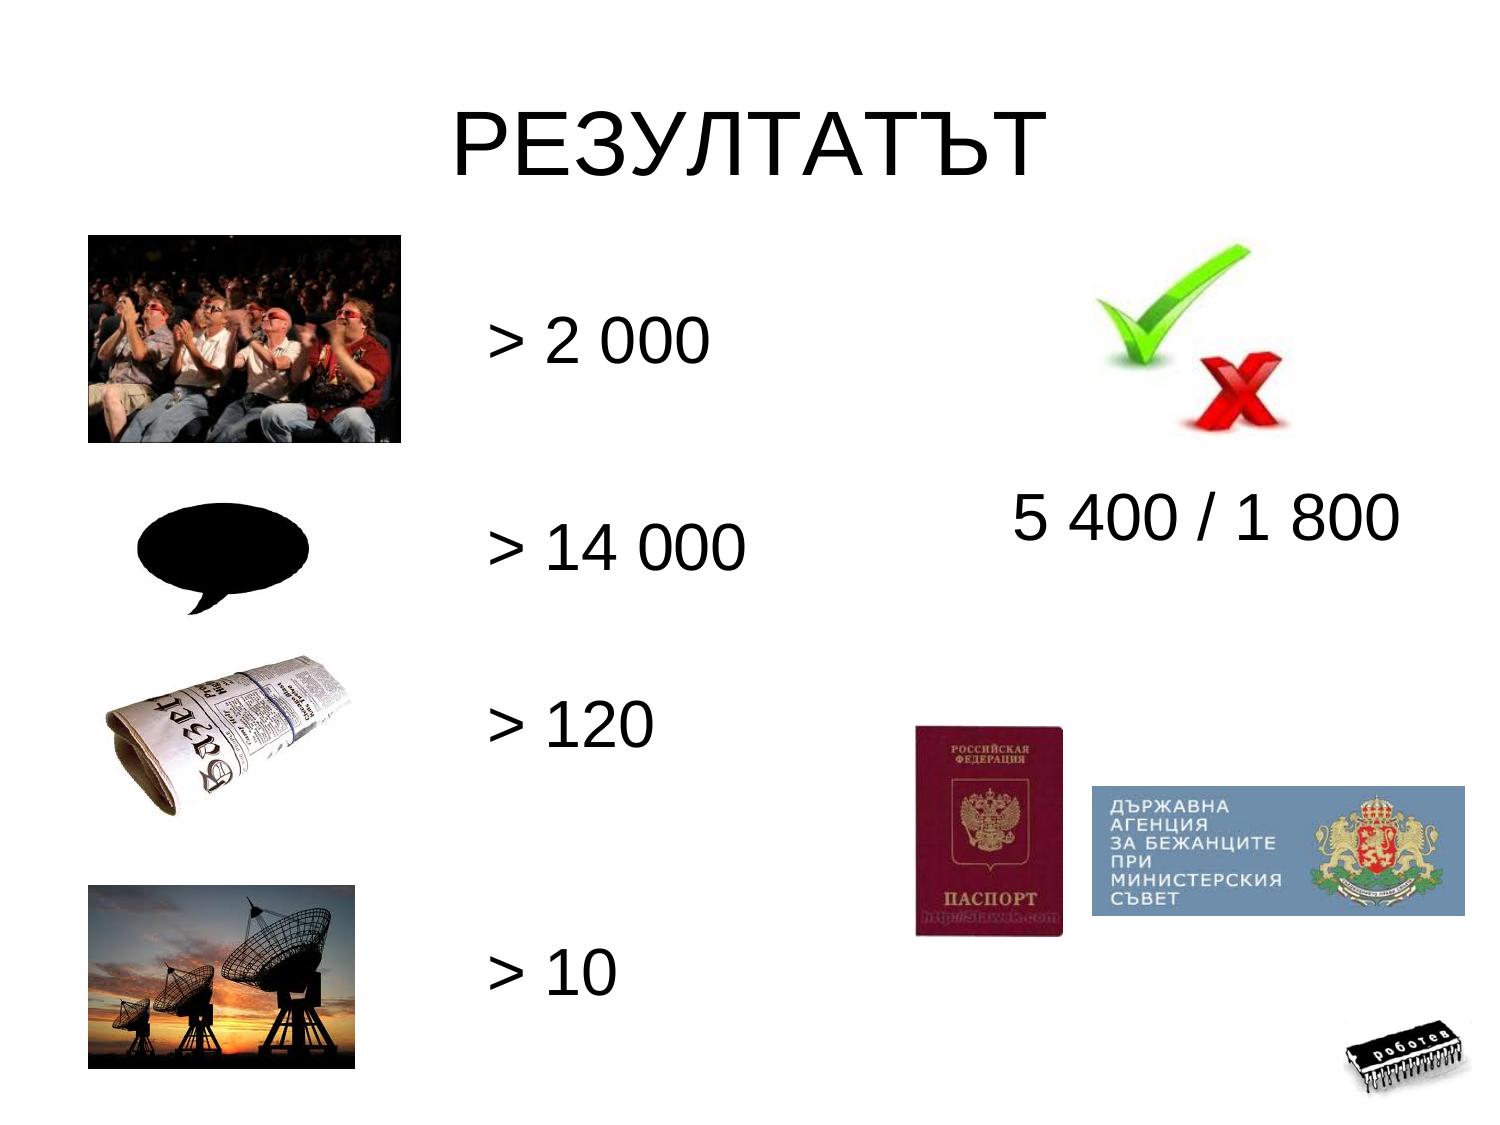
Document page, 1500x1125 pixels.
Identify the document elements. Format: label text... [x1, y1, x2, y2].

text_box РЕЗУЛТАТЪТ [75, 45, 1426, 233]
picture [88, 235, 401, 443]
picture [1092, 786, 1465, 916]
picture [118, 472, 327, 640]
text_box > 10 [472, 921, 635, 1017]
picture [88, 885, 355, 1069]
text_box > 120 [472, 673, 672, 769]
text_box > 2 000 [472, 289, 728, 385]
picture [1092, 236, 1302, 446]
text_box > 14 000 [472, 496, 765, 591]
picture [915, 725, 1063, 937]
picture [1328, 1003, 1477, 1113]
picture [99, 649, 355, 822]
text_box 5 400 / 1 800 [998, 466, 1419, 562]
